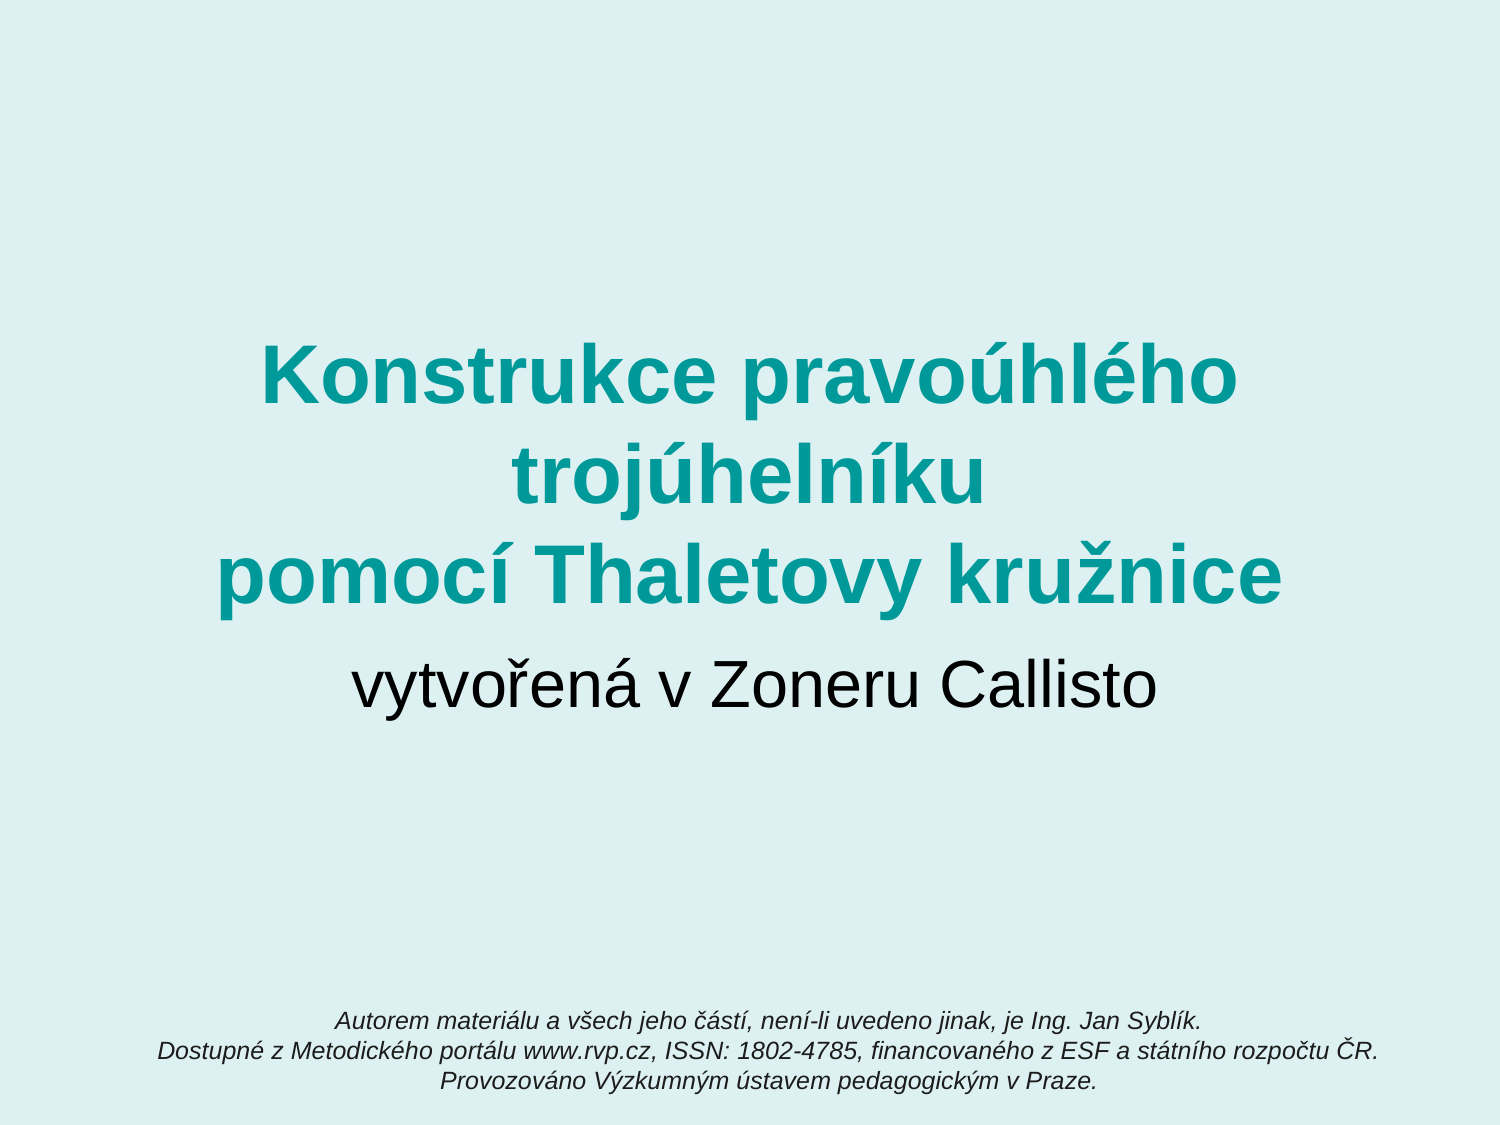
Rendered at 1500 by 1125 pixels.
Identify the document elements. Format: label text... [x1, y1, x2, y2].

subtitle vytvořená v Zoneru Callisto [230, 633, 1281, 921]
text_box Autorem materiálu a všech jeho částí, není-li uvedeno jinak, je Ing. Jan Syblík. Dostupné z Metodického portálu www.rvp.cz, ISSN: 1802-4785, financovaného z ESF a státního rozpočtu ČR. Provozováno Výzkumným ústavem pedagogickým v Praze. [142, 997, 1398, 1103]
title Konstrukce pravoúhlého trojúhelníku pomocí Thaletovy kružnice [112, 312, 1388, 628]
